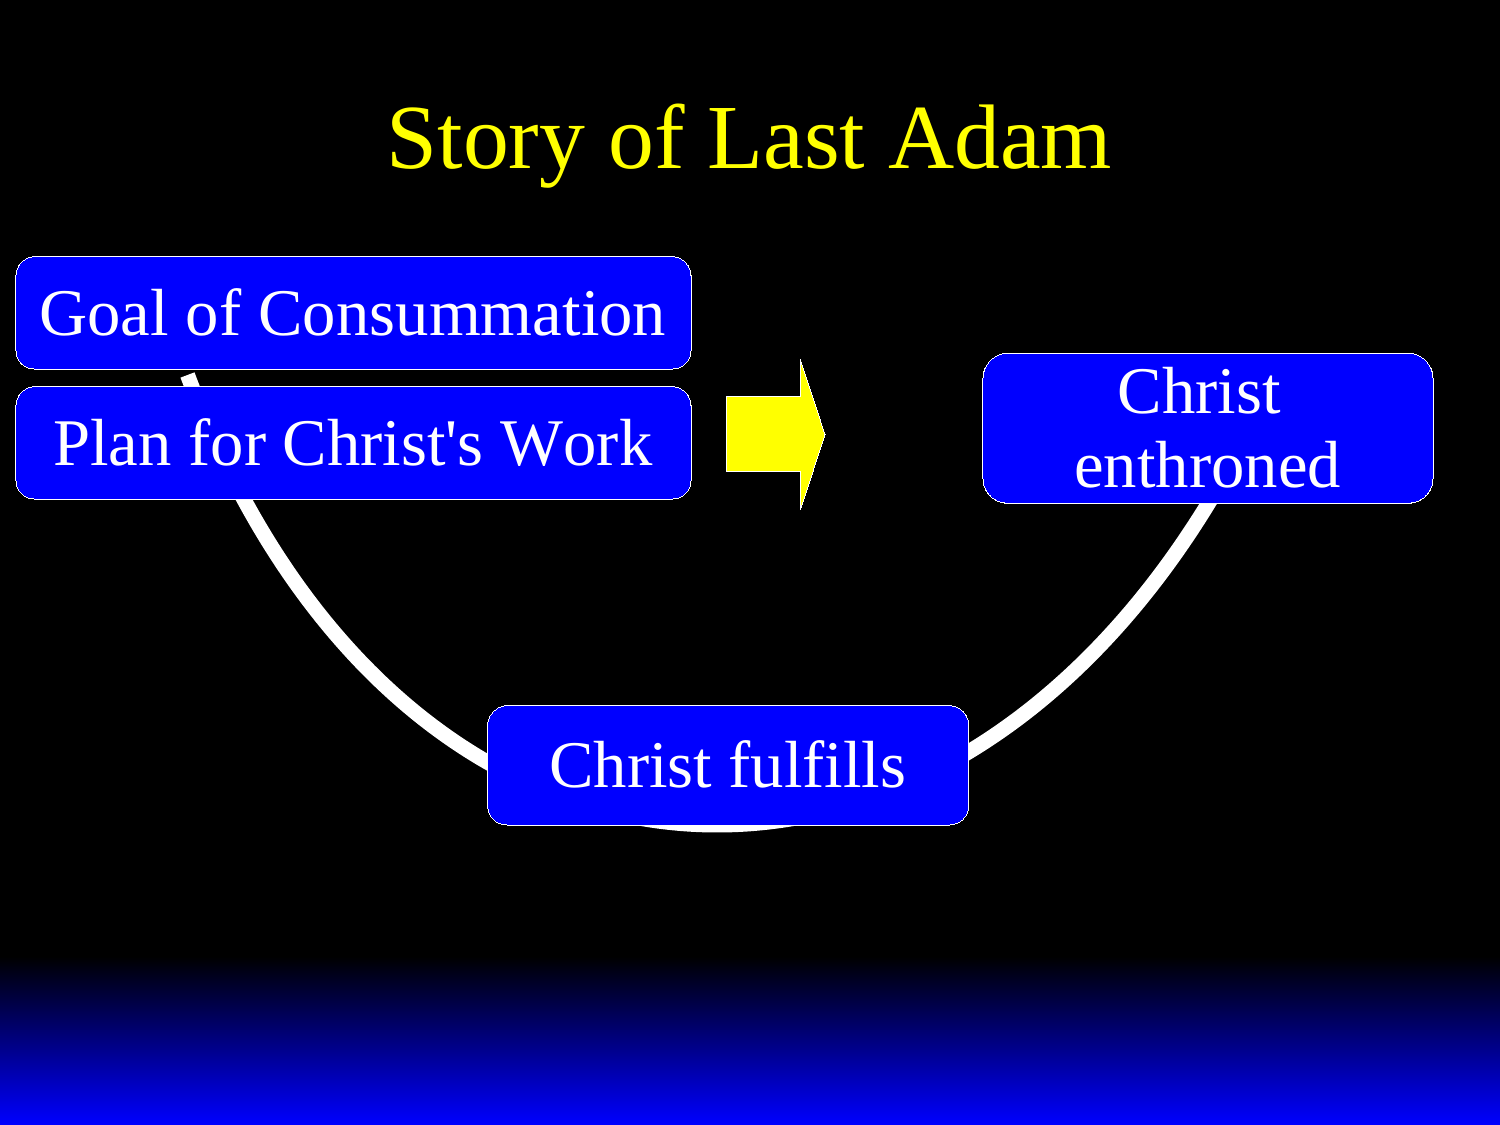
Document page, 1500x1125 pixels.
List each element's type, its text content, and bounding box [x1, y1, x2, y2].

title Story of Last Adam [112, 37, 1388, 238]
text_box Christ fulfills [487, 705, 969, 826]
text_box Christ enthroned [982, 353, 1434, 504]
text_box Plan for Christ's Work [15, 386, 692, 500]
text_box [726, 359, 826, 510]
text_box Goal of Consummation [15, 256, 692, 370]
